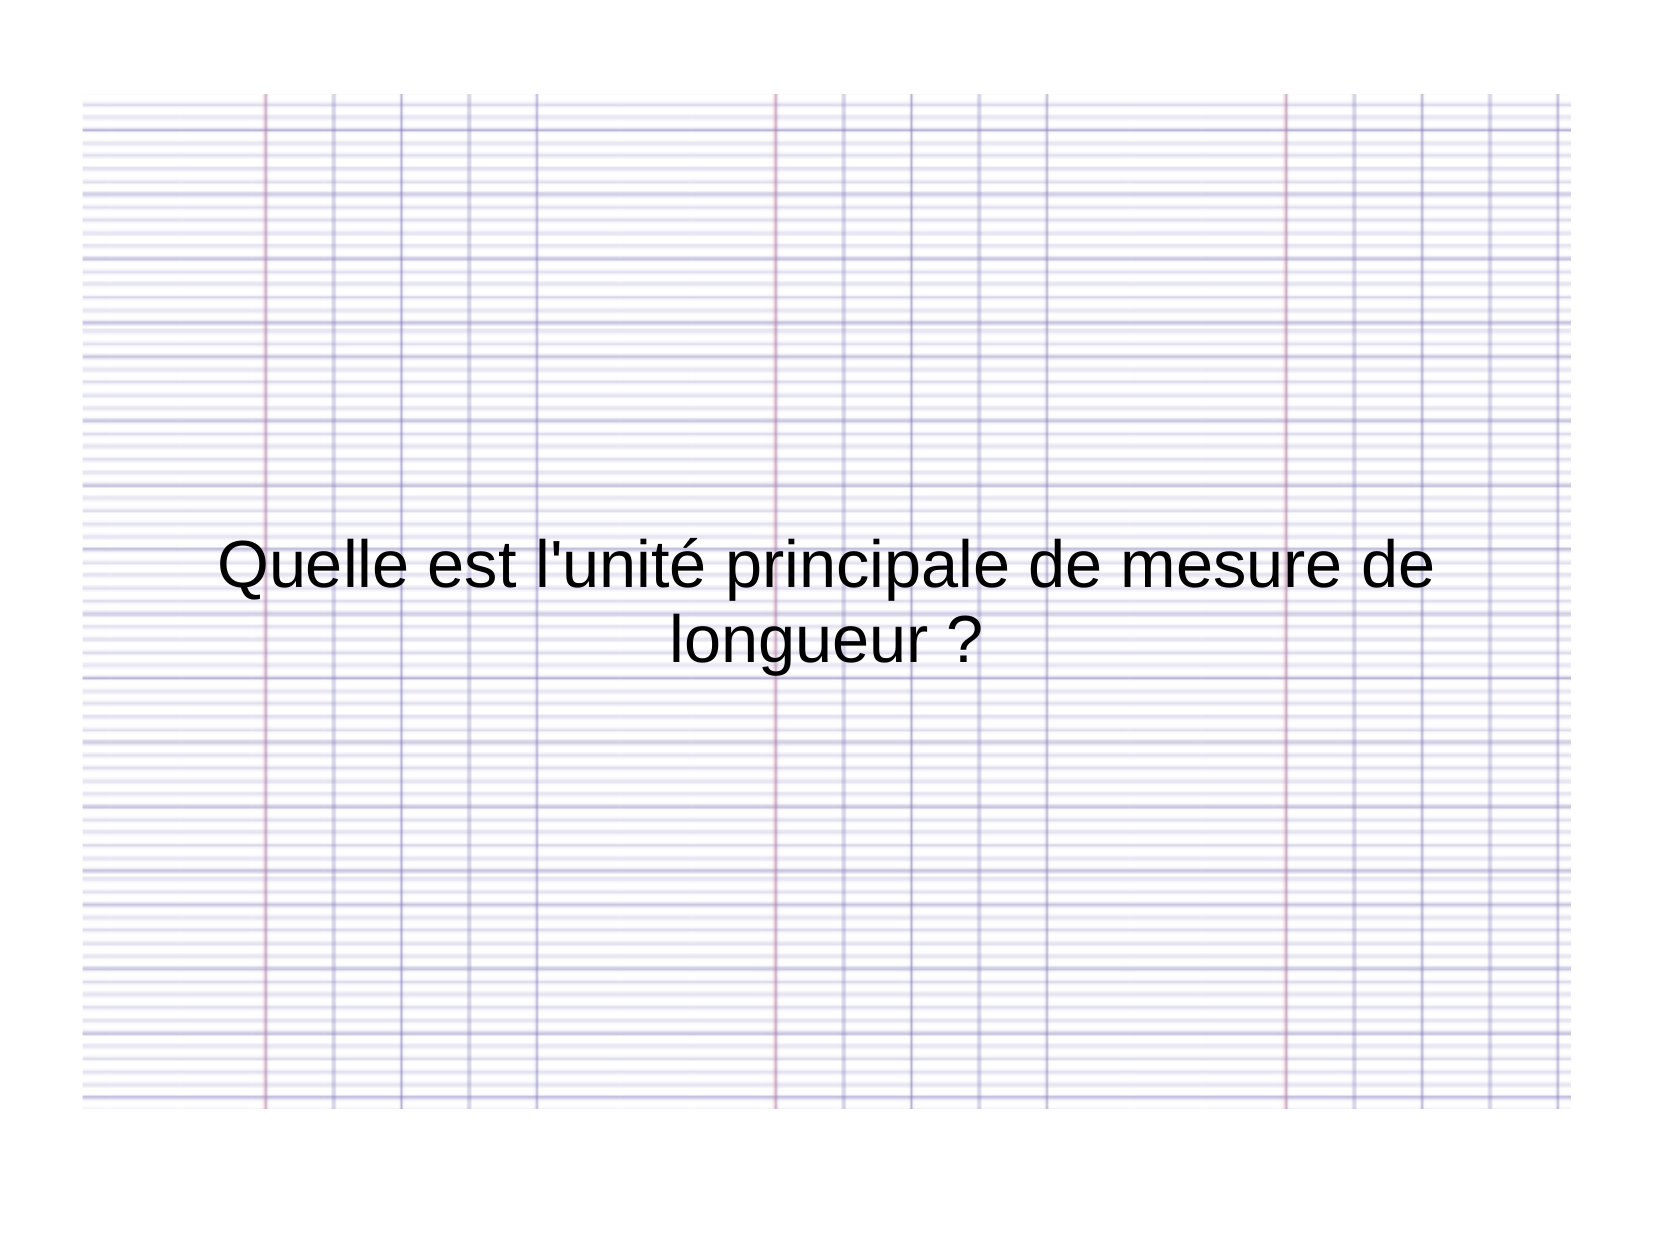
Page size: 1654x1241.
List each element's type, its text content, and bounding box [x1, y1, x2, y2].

subtitle Quelle est l'unité principale de mesure de longueur ? [82, 94, 1571, 1109]
